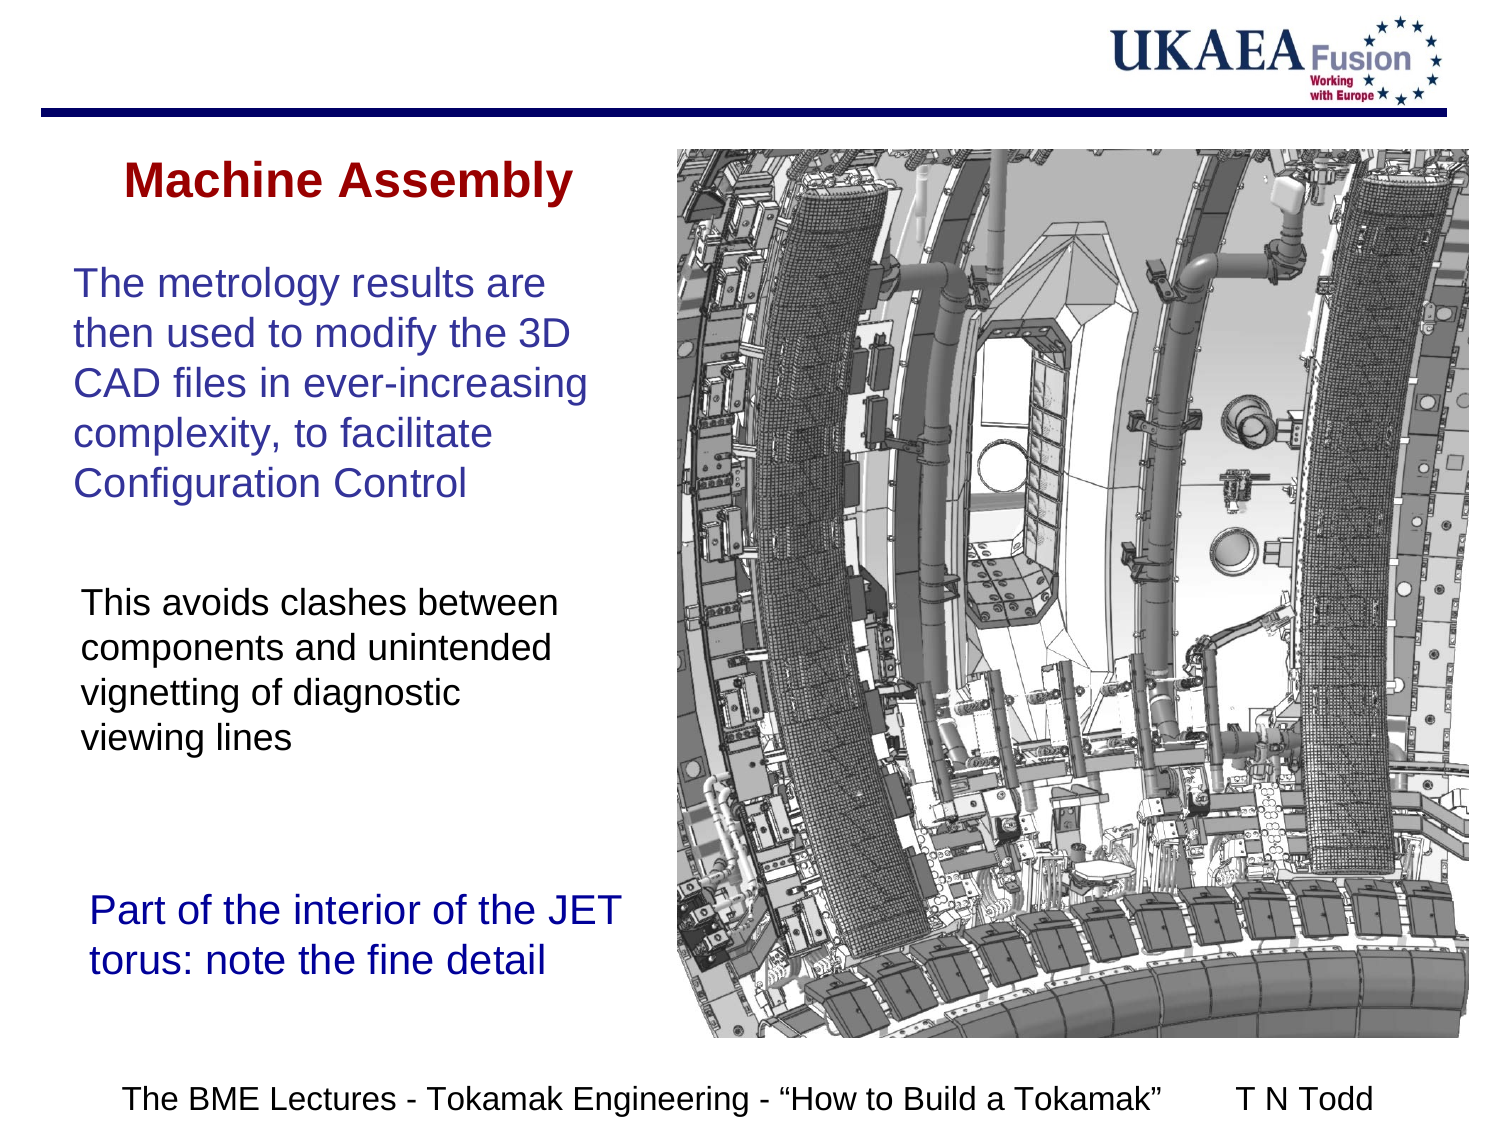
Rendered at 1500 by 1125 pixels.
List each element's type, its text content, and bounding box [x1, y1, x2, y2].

list This avoids clashes between components and unintended vignetting of diagnostic viewing lines [9, 570, 585, 775]
picture [1107, 15, 1443, 106]
text_box Machine Assembly [40, 140, 657, 216]
text_box The metrology results are then used to modify the 3D CAD files in ever-increasing complexity, to facilitate Configuration Control [59, 247, 653, 574]
picture [677, 149, 1469, 1039]
text_box Part of the interior of the JET torus: note the fine detail [74, 874, 713, 991]
